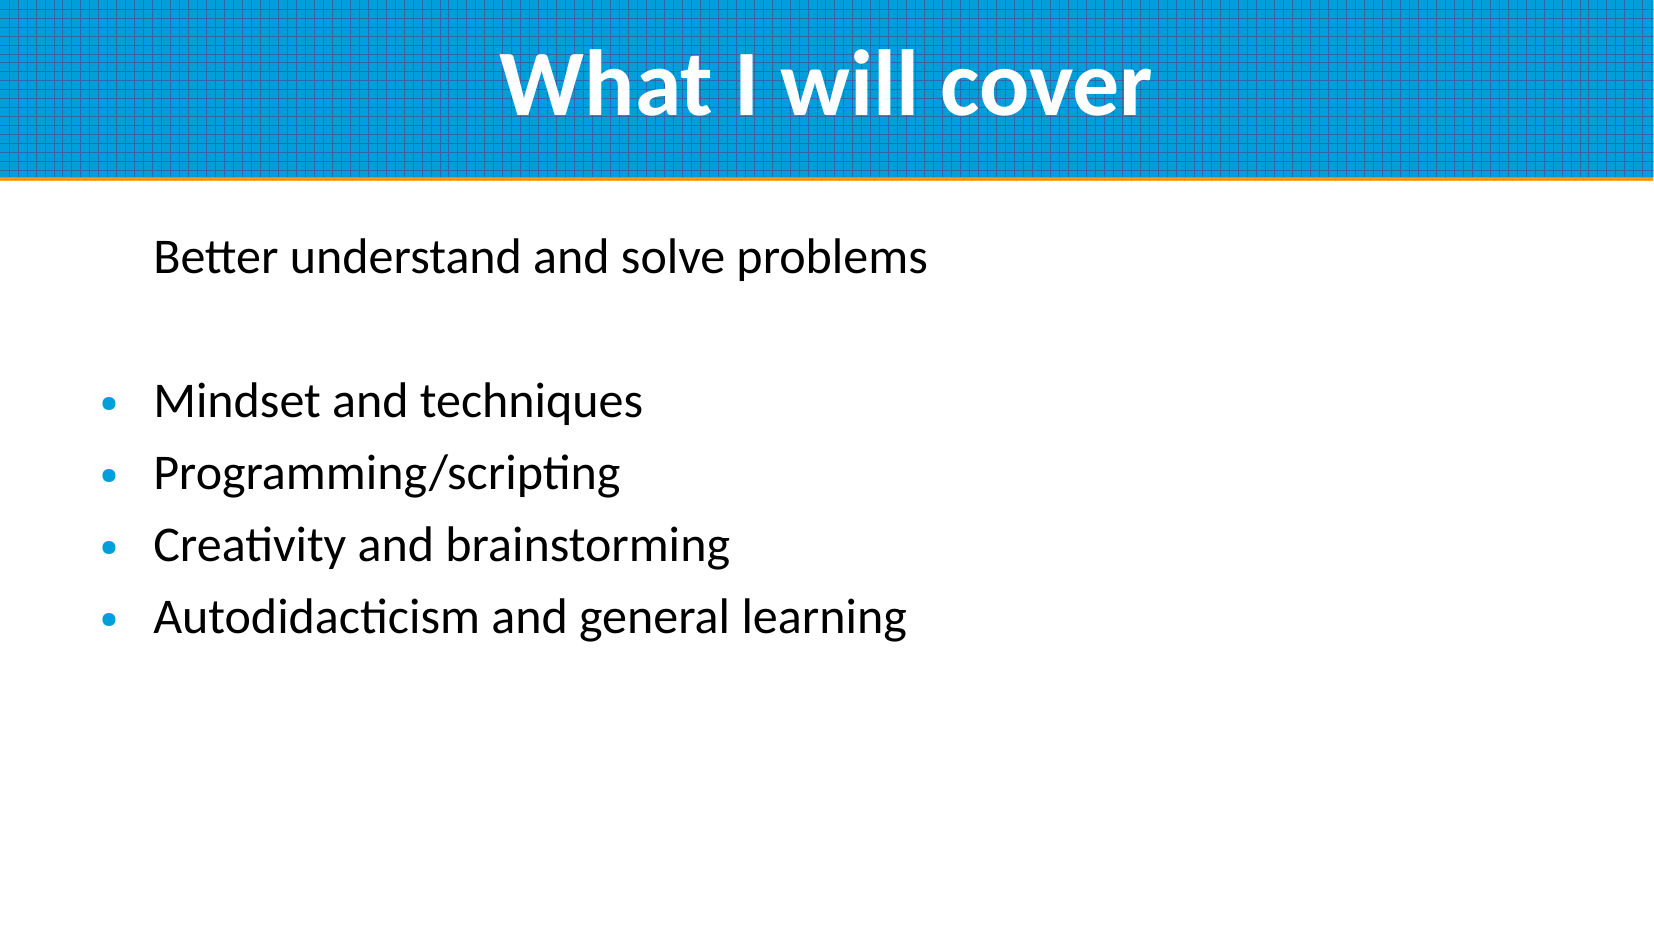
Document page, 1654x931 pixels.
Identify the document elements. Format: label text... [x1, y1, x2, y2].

list Better understand and solve problems Mindset and techniques Programming/scripting Creativity and brainstorming Autodidacticism and general learning [82, 236, 1563, 811]
title What I will cover [82, 14, 1571, 171]
